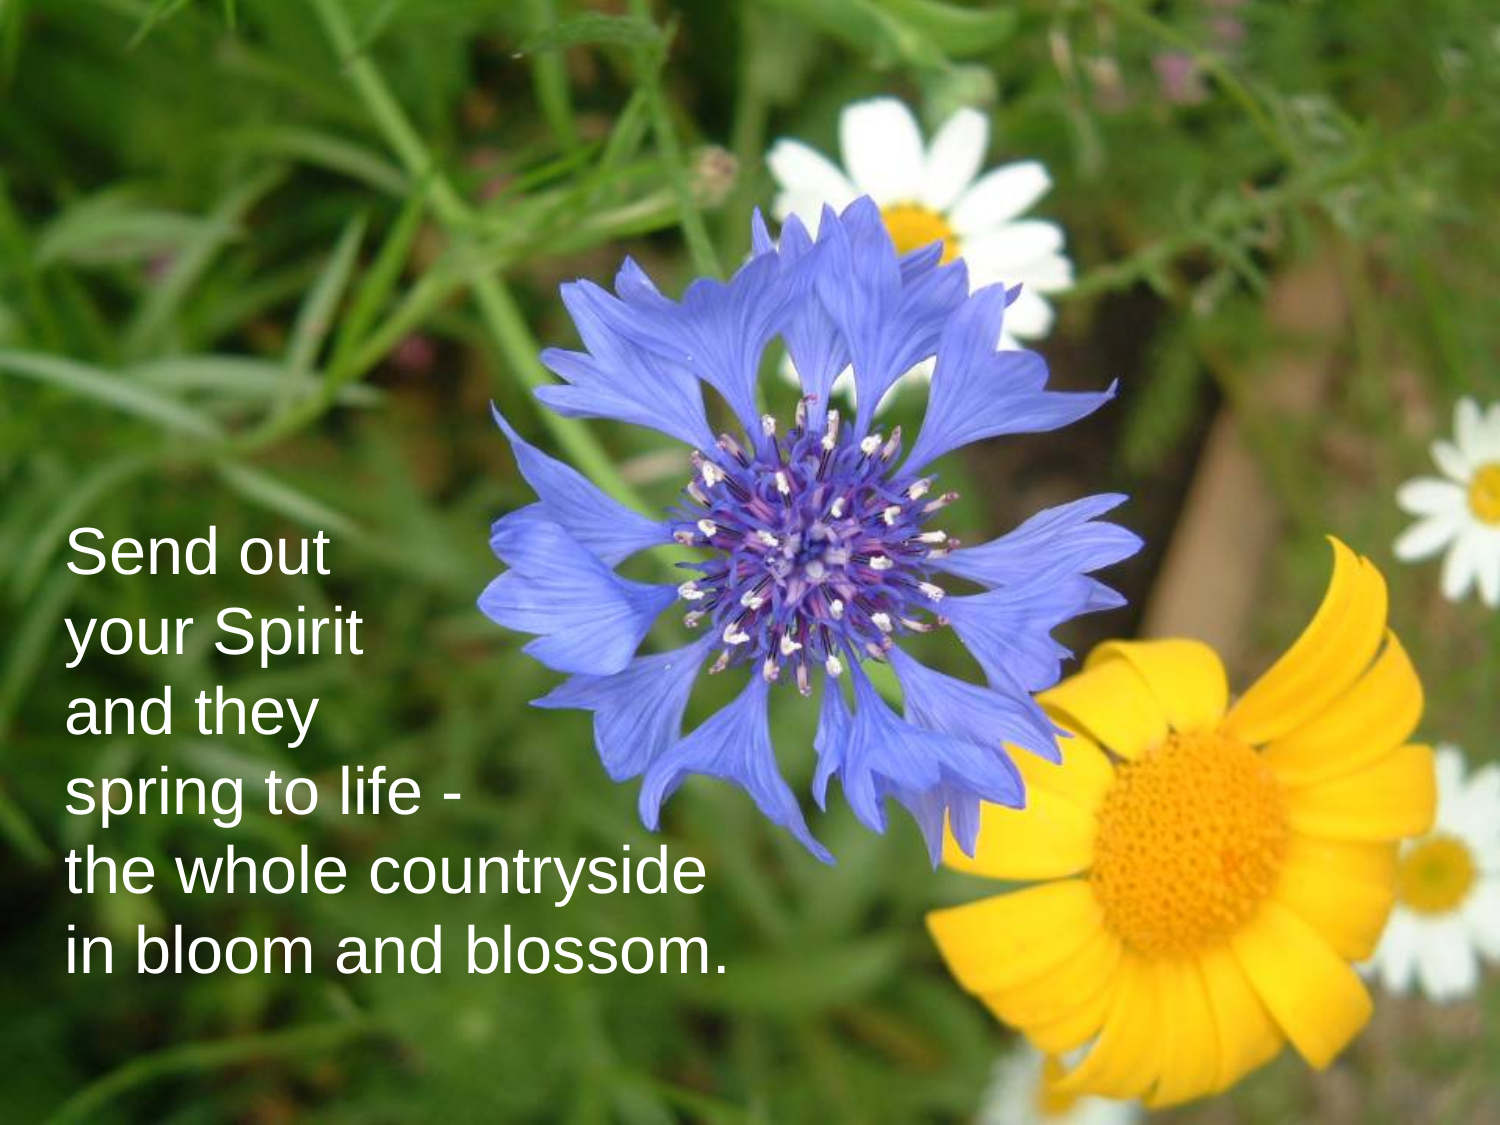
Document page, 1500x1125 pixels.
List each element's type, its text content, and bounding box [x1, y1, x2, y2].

text_box Send out your Spirit and they spring to life - the whole countryside in bloom and blossom. [49, 499, 888, 995]
picture [0, 0, 1500, 1125]
